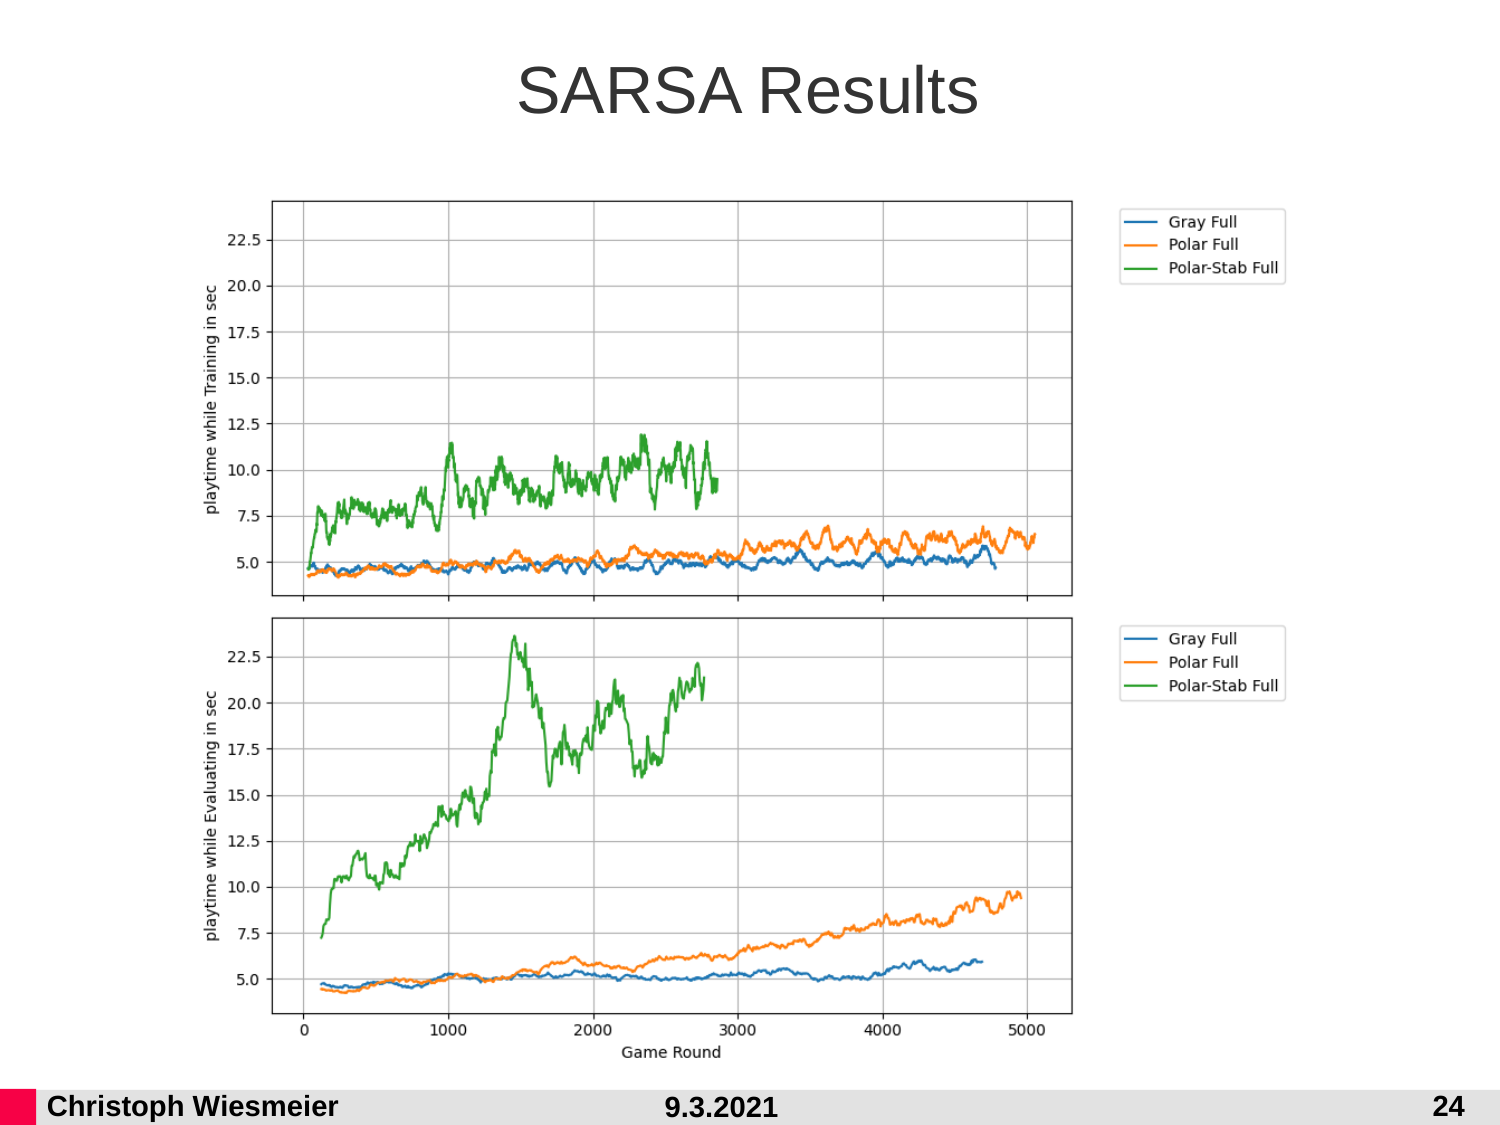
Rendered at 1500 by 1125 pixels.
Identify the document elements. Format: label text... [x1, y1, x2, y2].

picture [188, 184, 1306, 1078]
title SARSA Results [79, 25, 1417, 149]
